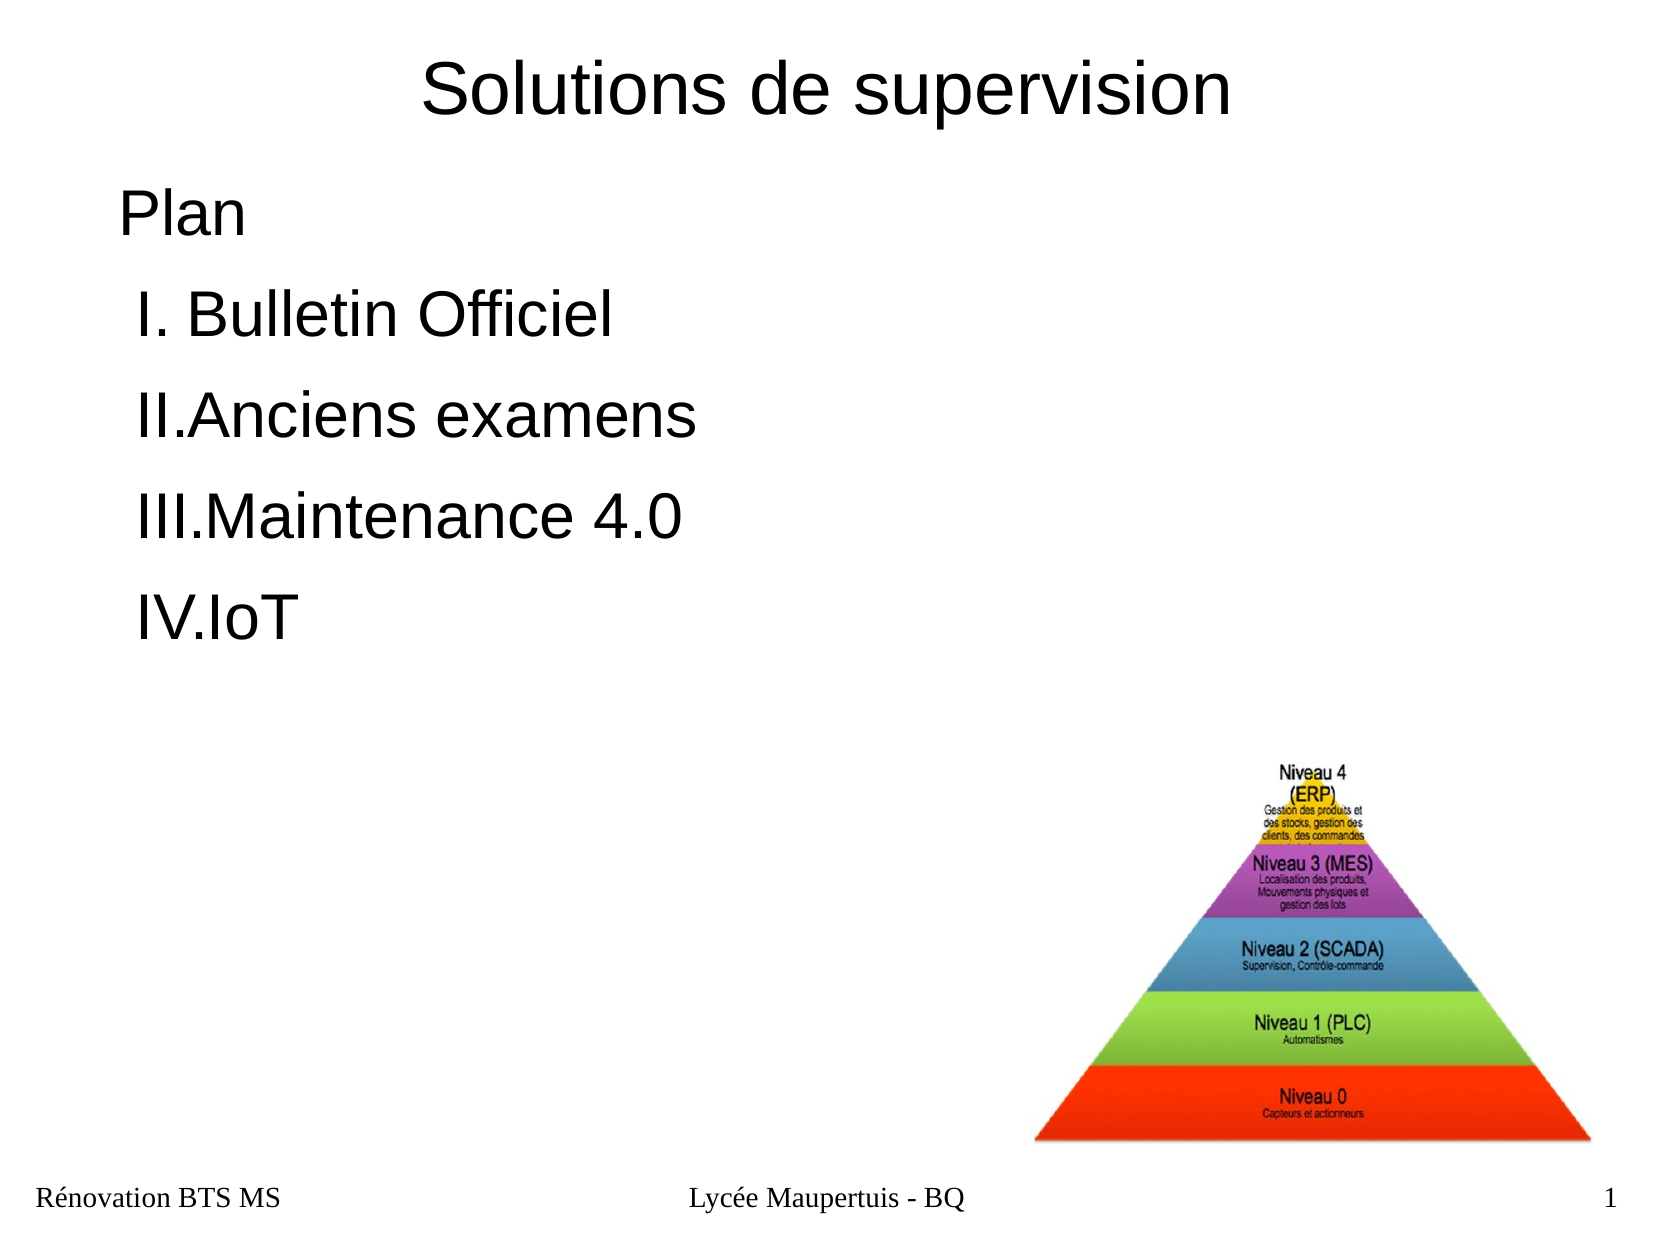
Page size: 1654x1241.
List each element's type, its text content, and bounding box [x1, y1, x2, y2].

title Solutions de supervision [35, 35, 1619, 142]
picture [1030, 755, 1595, 1146]
list Plan Bulletin Officiel Anciens examens Maintenance 4.0 IoT [118, 177, 1087, 656]
